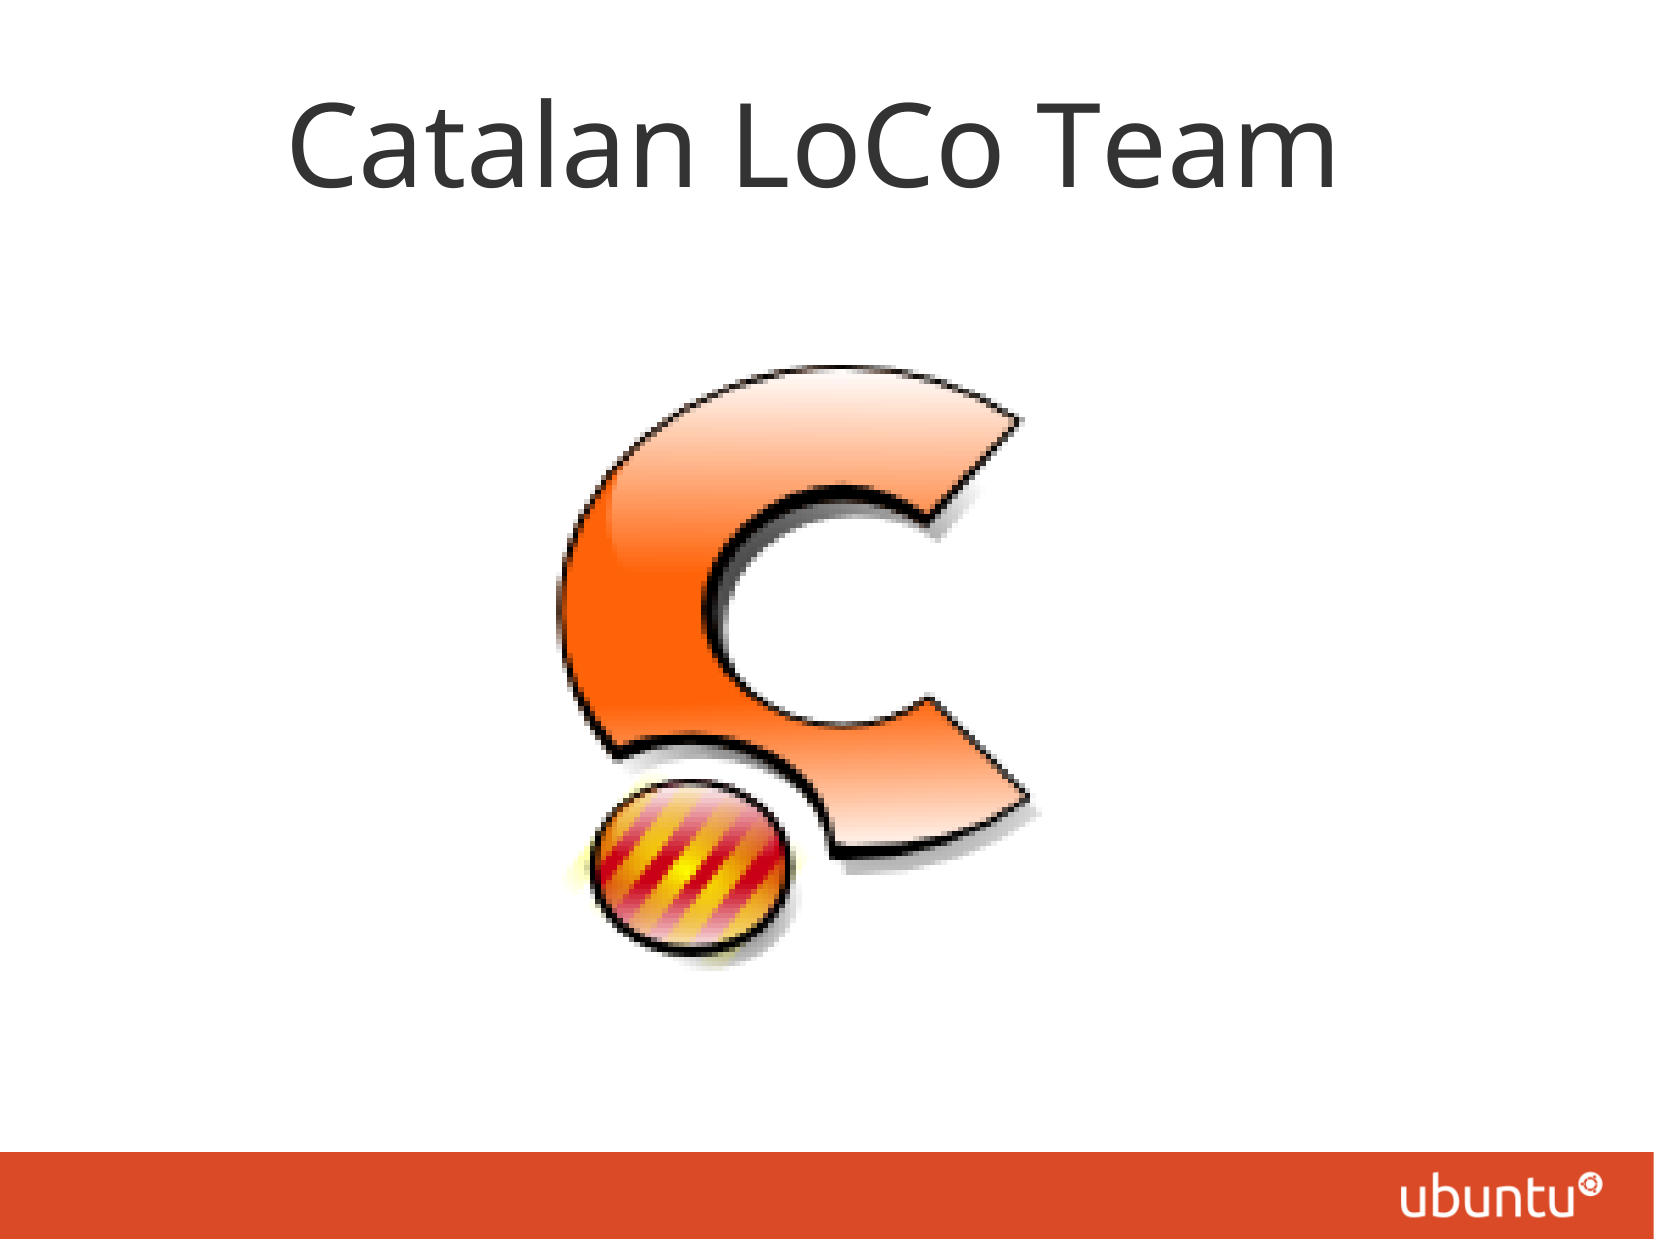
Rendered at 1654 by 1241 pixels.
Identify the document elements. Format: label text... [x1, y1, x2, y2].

title Catalan LoCo Team [0, 29, 1510, 271]
picture [551, 365, 1042, 986]
picture [0, 1152, 1654, 1239]
